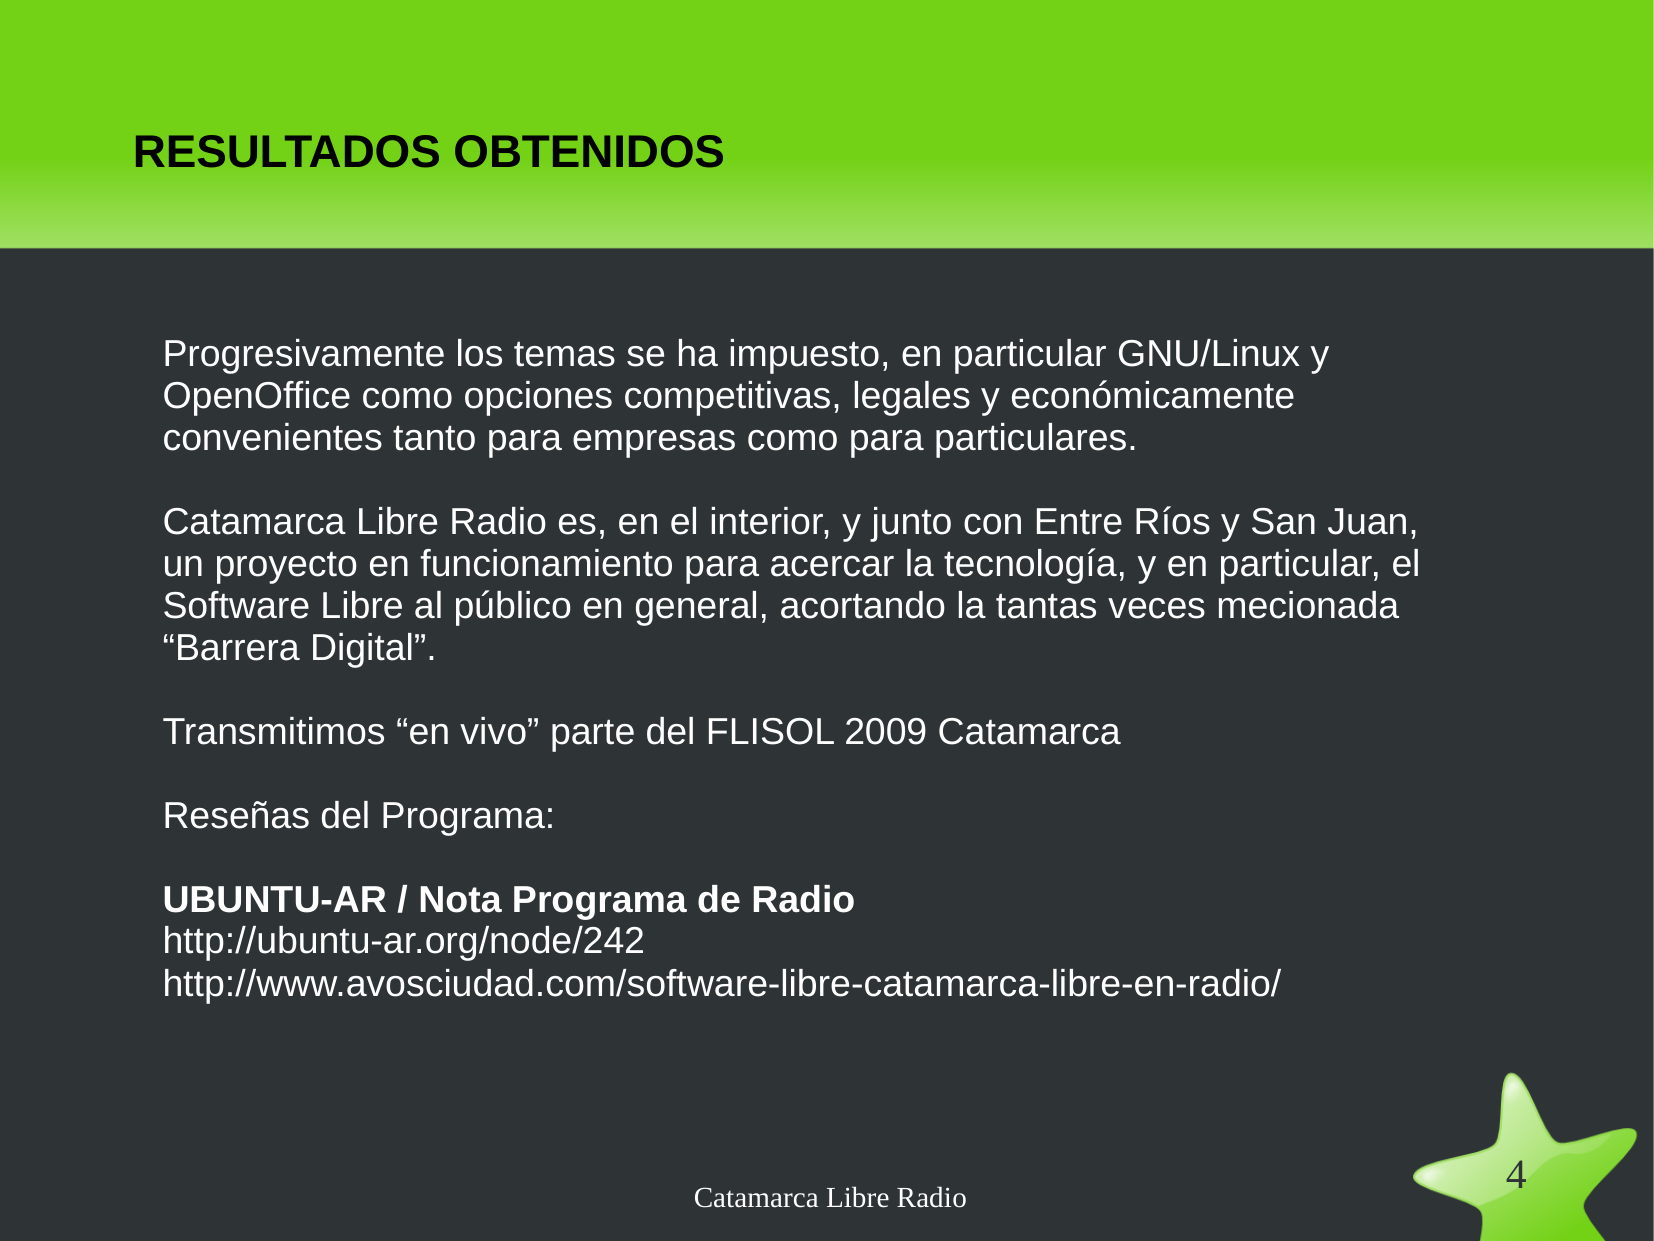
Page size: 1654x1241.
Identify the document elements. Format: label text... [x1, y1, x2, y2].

text_box Progresivamente los temas se ha impuesto, en particular GNU/Linux y OpenOffice como opciones competitivas, legales y económicamente convenientes tanto para empresas como para particulares. Catamarca Libre Radio es, en el interior, y junto con Entre Ríos y San Juan, un proyecto en funcionamiento para acercar la tecnología, y en particular, el Software Libre al público en general, acortando la tantas veces mecionada “Barrera Digital”. Transmitimos “en vivo” parte del FLISOL 2009 Catamarca Reseñas del Programa: UBUNTU-AR / Nota Programa de Radio http://ubuntu-ar.org/node/242 http://www.avosciudad.com/software-libre-catamarca-libre-en-radio/ [147, 324, 1447, 1014]
text_box RESULTADOS OBTENIDOS [118, 118, 916, 186]
picture [0, 0, 1654, 1241]
